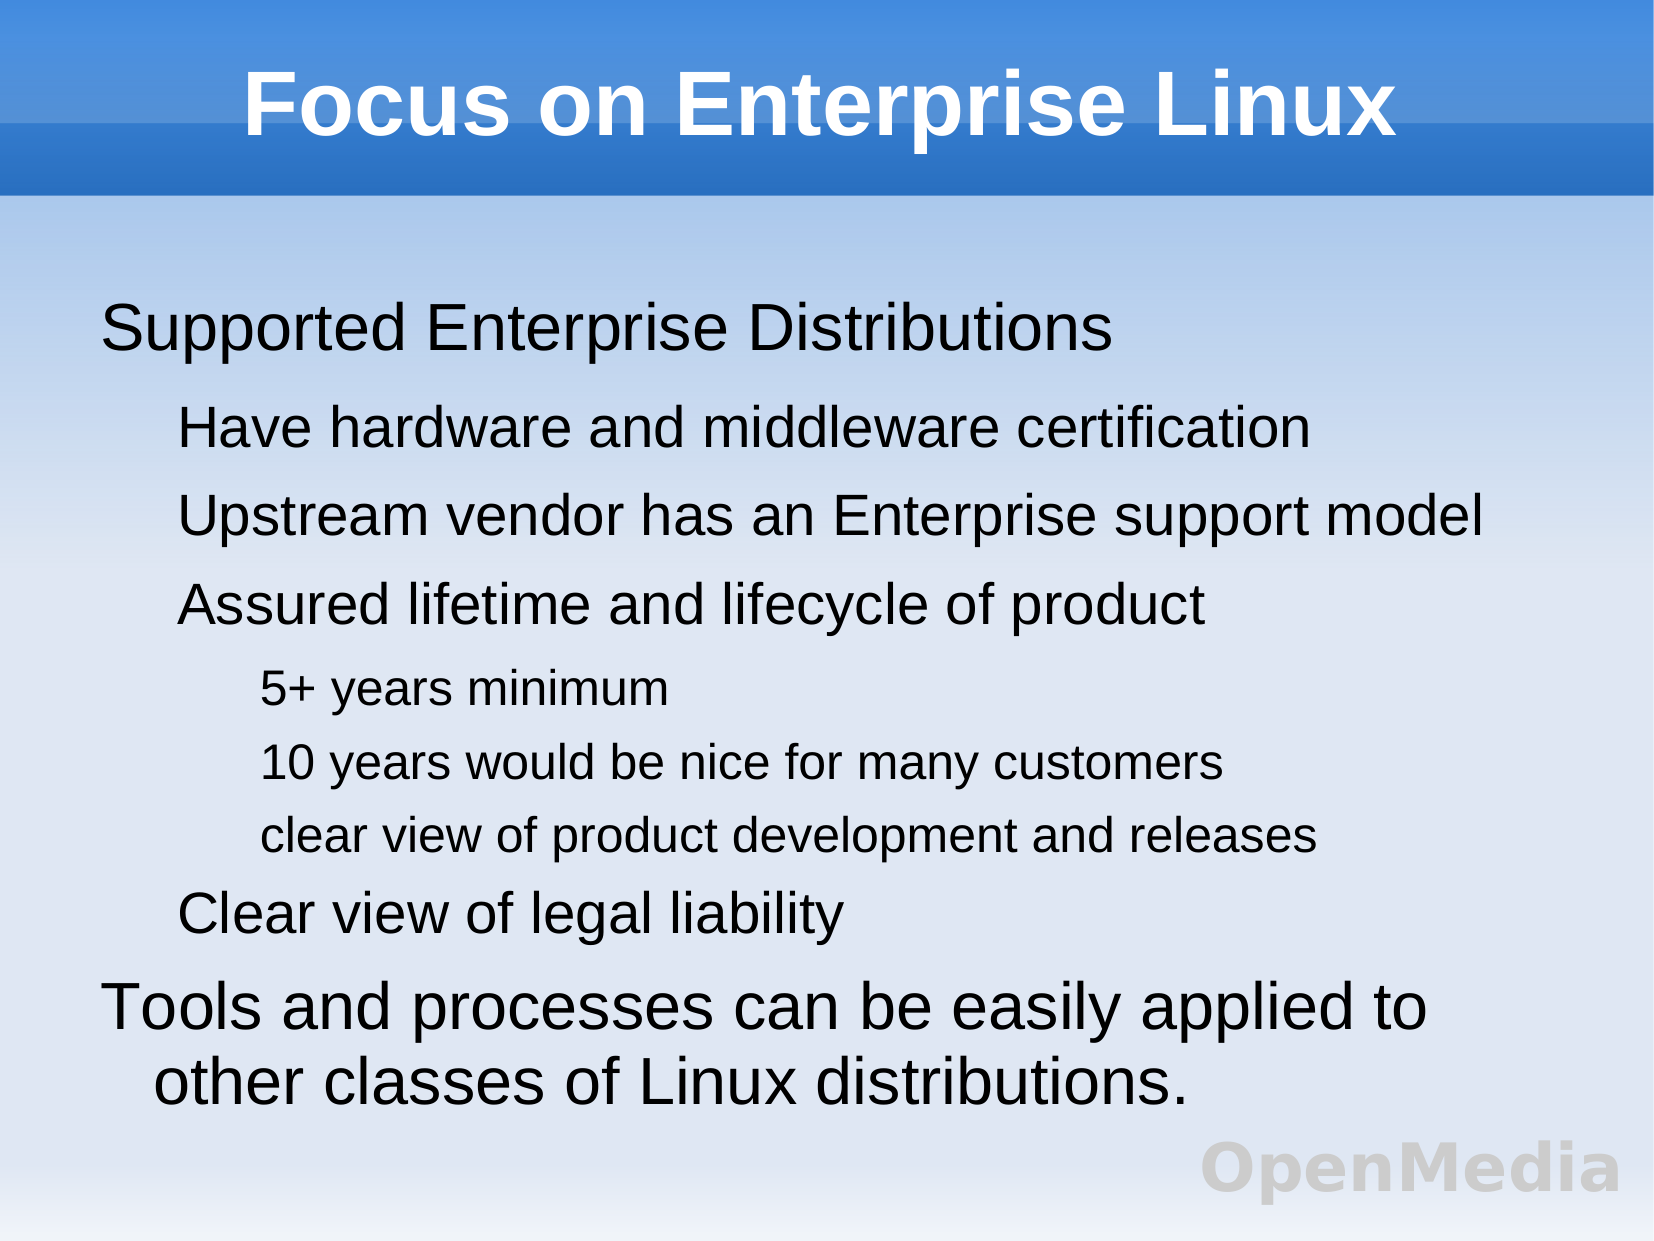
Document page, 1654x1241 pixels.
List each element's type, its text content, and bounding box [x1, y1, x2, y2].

picture [0, 0, 1654, 1241]
list Supported Enterprise Distributions Have hardware and middleware certification Upstream vendor has an Enterprise support model Assured lifetime and lifecycle of product 5+ years minimum 10 years would be nice for many customers clear view of product development and releases Clear view of legal liability Tools and processes can be easily applied to other classes of Linux distributions. [82, 290, 1571, 1120]
title Focus on Enterprise Linux [76, 7, 1565, 200]
